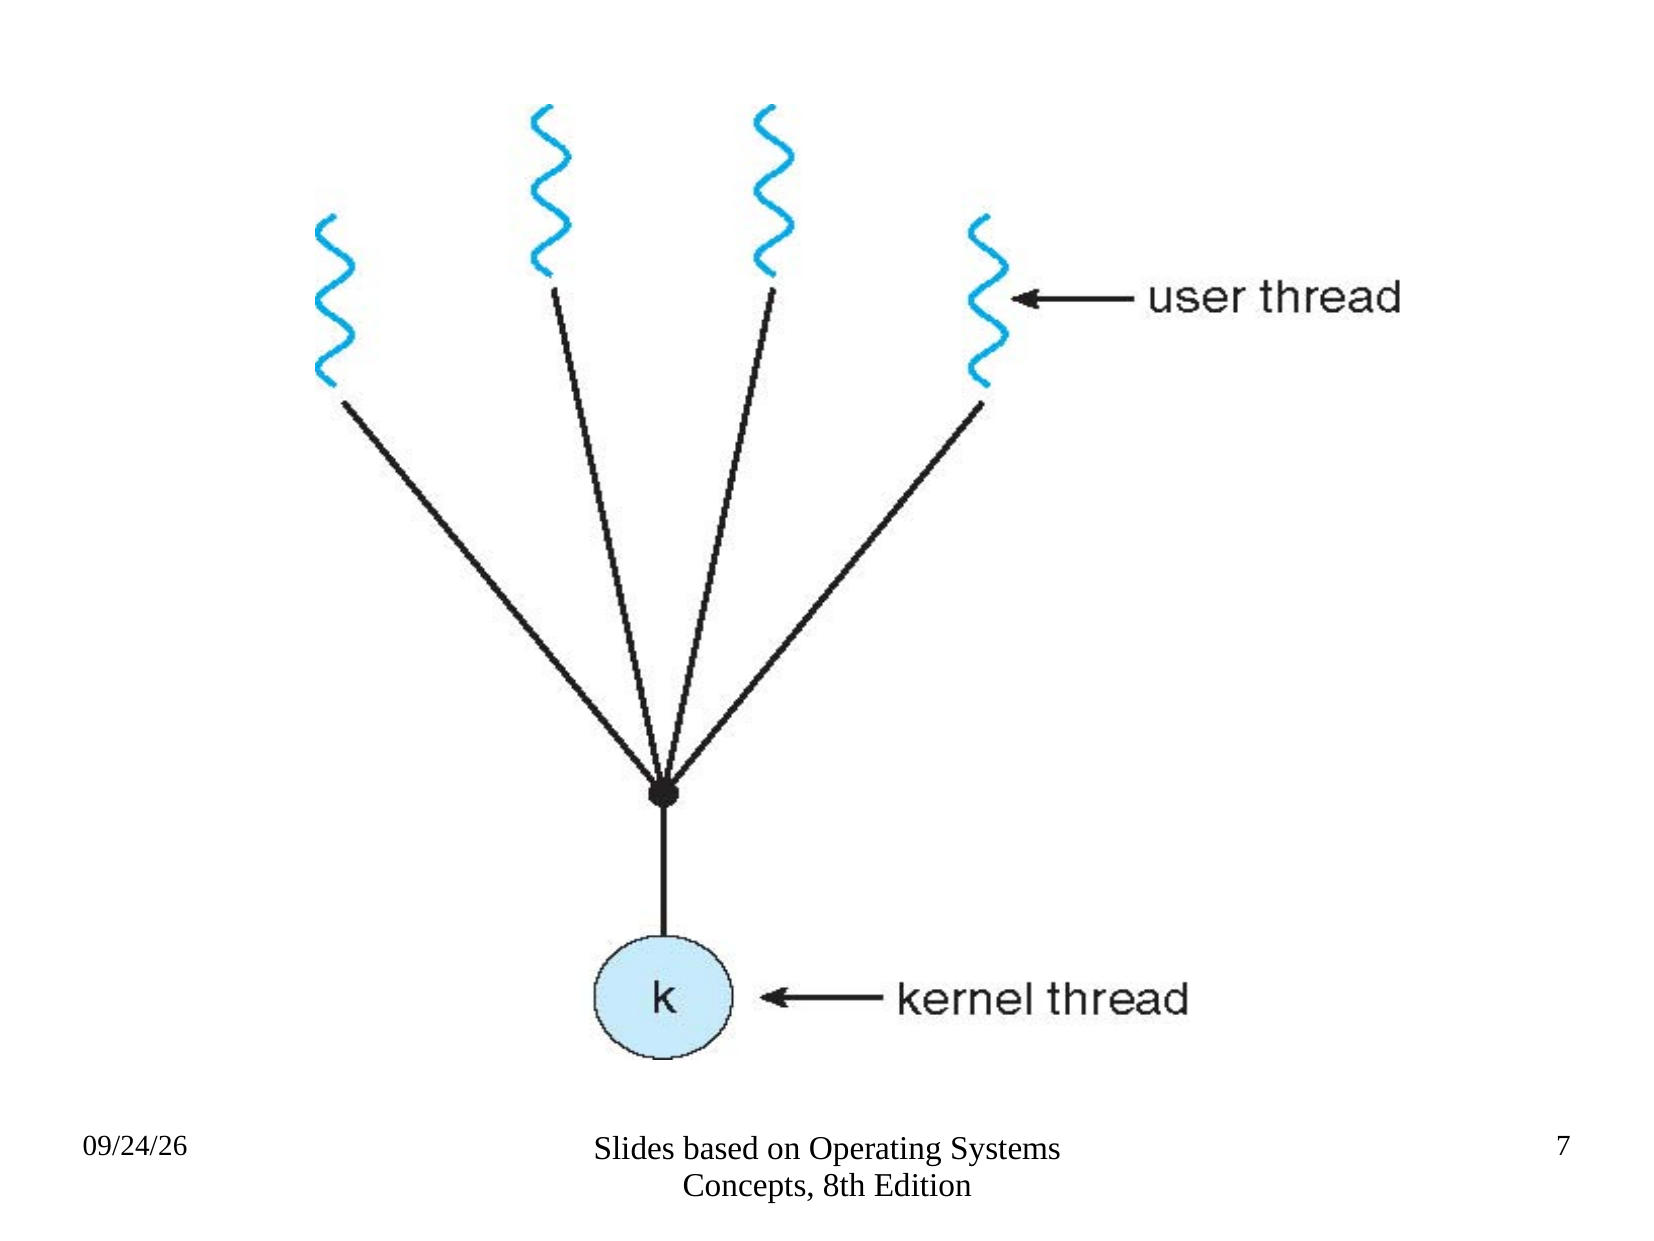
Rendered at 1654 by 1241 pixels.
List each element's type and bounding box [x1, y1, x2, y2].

picture [315, 104, 1404, 1060]
